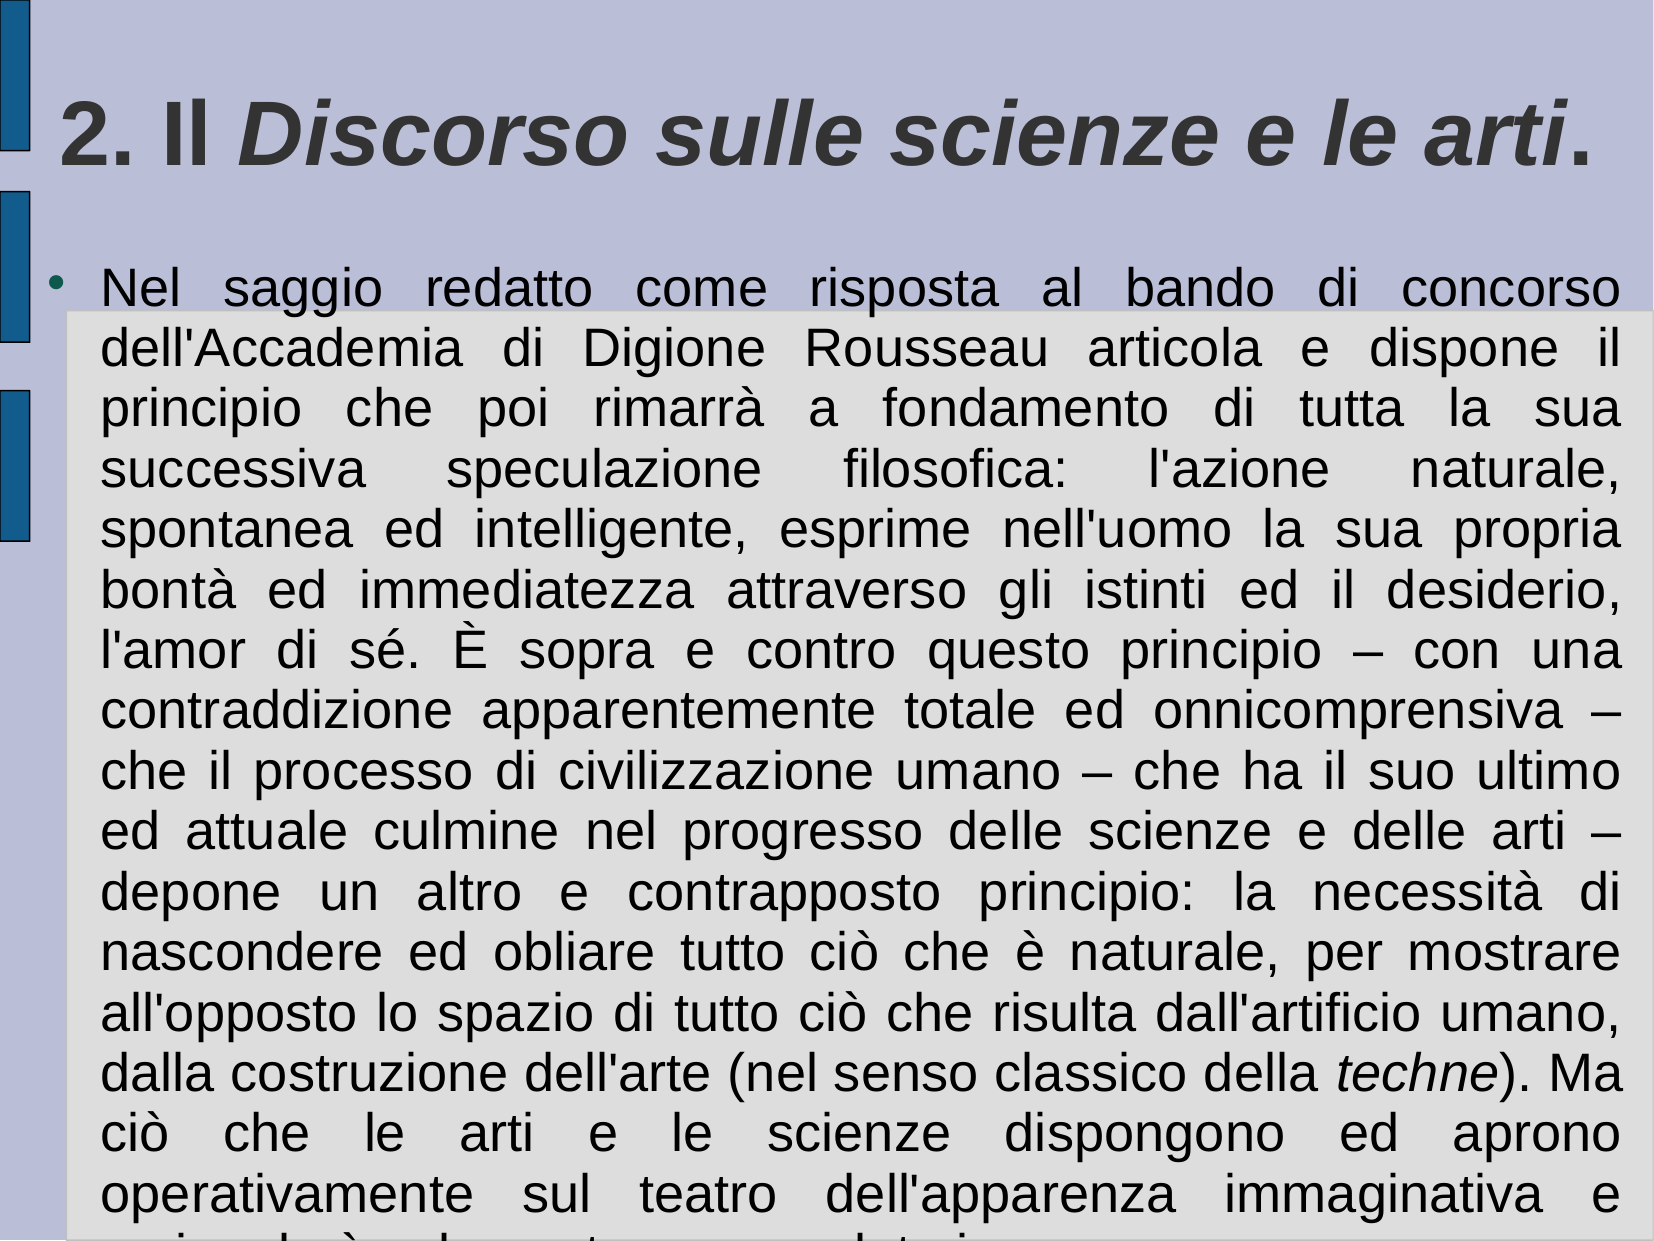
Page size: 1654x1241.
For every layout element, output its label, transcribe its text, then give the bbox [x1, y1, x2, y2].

list Nel saggio redatto come risposta al bando di concorso dell'Accademia di Digione Rousseau articola e dispone il principio che poi rimarrà a fondamento di tutta la sua successiva speculazione filosofica: l'azione naturale, spontanea ed intelligente, esprime nell'uomo la sua propria bontà ed immediatezza attraverso gli istinti ed il desiderio, l'amor di sé. È sopra e contro questo principio – con una contraddizione apparentemente totale ed onnicomprensiva – che il processo di civilizzazione umano – che ha il suo ultimo ed attuale culmine nel progresso delle scienze e delle arti – depone un altro e contrapposto principio: la necessità di nascondere ed obliare tutto ciò che è naturale, per mostrare all'opposto lo spazio di tutto ciò che risulta dall'artificio umano, dalla costruzione dell'arte (nel senso classico della techne). Ma ciò che le arti e le scienze dispongono ed aprono operativamente sul teatro dell'apparenza immaginativa e razionale è solamente un completo inganno. [29, 253, 1625, 1225]
title 2. Il Discorso sulle scienze e le arti. [59, 53, 1595, 210]
